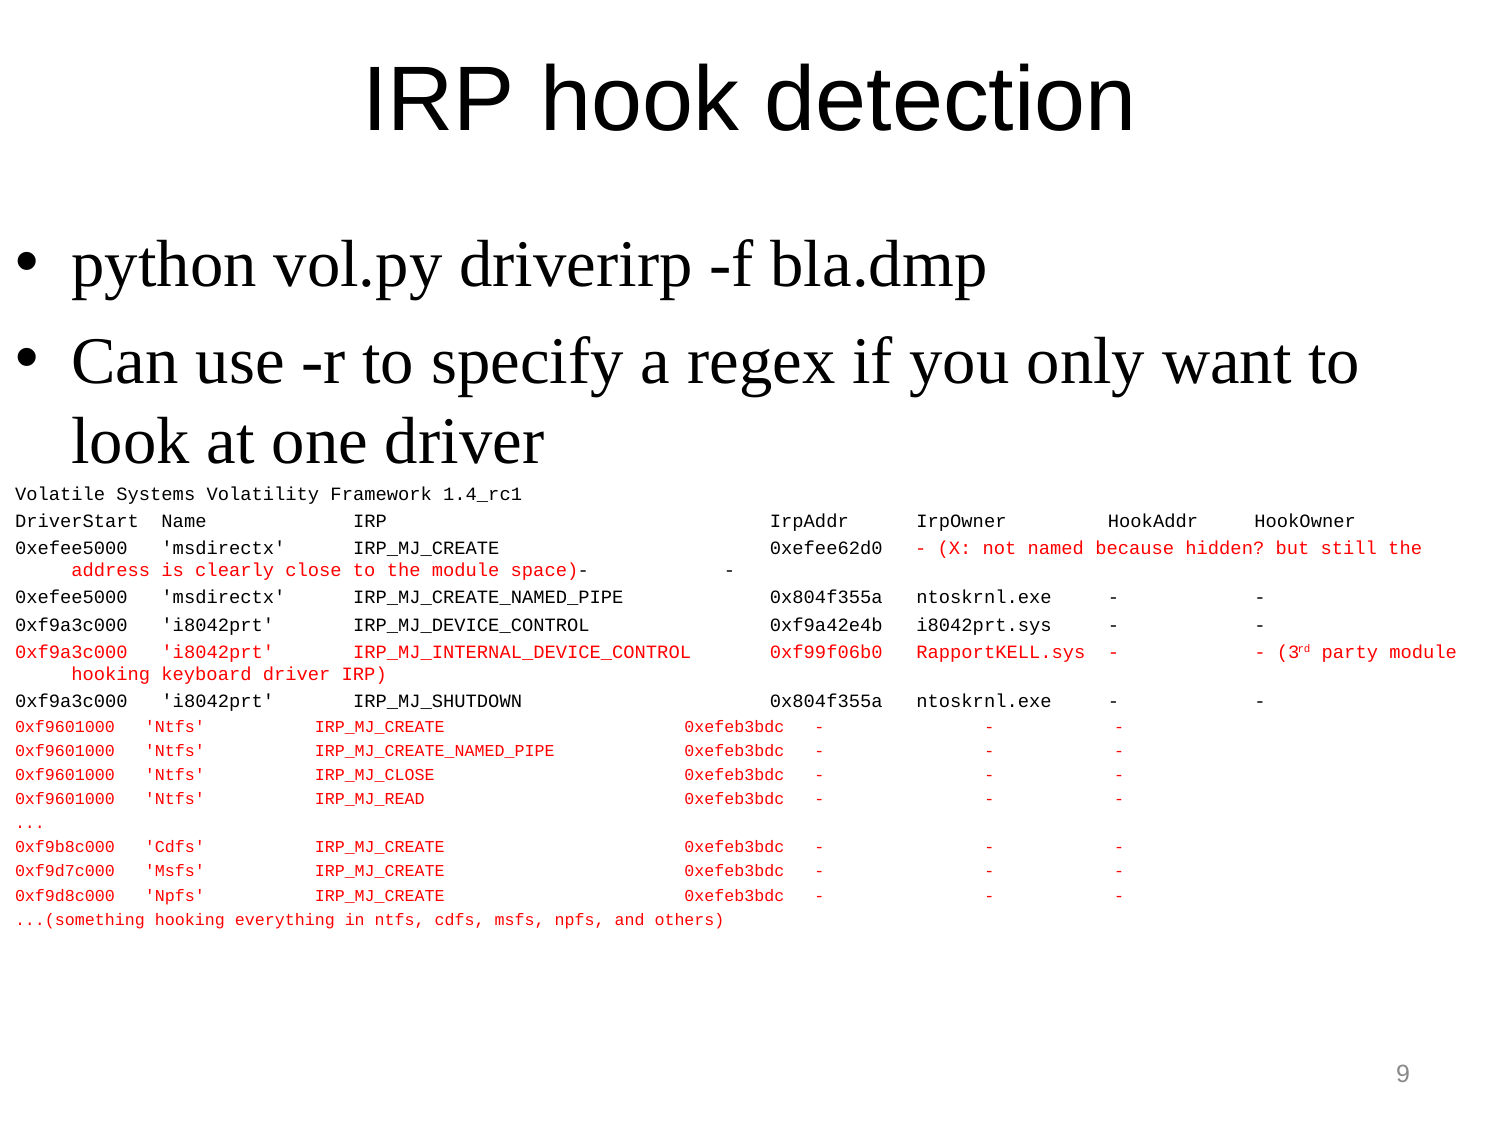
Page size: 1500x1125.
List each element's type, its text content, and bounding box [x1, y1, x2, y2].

list python vol.py driverirp -f bla.dmp Can use -r to specify a regex if you only want to look at one driver Volatile Systems Volatility Framework 1.4_rc1 DriverStart Name IRP IrpAddr IrpOwner HookAddr HookOwner 0xefee5000 'msdirectx' IRP_MJ_CREATE 0xefee62d0 - (X: not named because hidden? but still the address is clearly close to the module space)- - 0xefee5000 'msdirectx' IRP_MJ_CREATE_NAMED_PIPE 0x804f355a ntoskrnl.exe - - 0xf9a3c000 'i8042prt' IRP_MJ_DEVICE_CONTROL 0xf9a42e4b i8042prt.sys - - 0xf9a3c000 'i8042prt' IRP_MJ_INTERNAL_DEVICE_CONTROL 0xf99f06b0 RapportKELL.sys - - (3rd party module hooking keyboard driver IRP) 0xf9a3c000 'i8042prt' IRP_MJ_SHUTDOWN 0x804f355a ntoskrnl.exe - - 0xf9601000 'Ntfs' IRP_MJ_CREATE 0xefeb3bdc - - - 0xf9601000 'Ntfs' IRP_MJ_CREATE_NAMED_PIPE 0xefeb3bdc - - - 0xf9601000 'Ntfs' IRP_MJ_CLOSE 0xefeb3bdc - - - 0xf9601000 'Ntfs' IRP_MJ_READ 0xefeb3bdc - - - ... 0xf9b8c000 'Cdfs' IRP_MJ_CREATE 0xefeb3bdc - - - 0xf9d7c000 'Msfs' IRP_MJ_CREATE 0xefeb3bdc - - - 0xf9d8c000 'Npfs' IRP_MJ_CREATE 0xefeb3bdc - - - ...(something hooking everything in ntfs, cdfs, msfs, npfs, and others) [0, 212, 1500, 1000]
title IRP hook detection [0, 0, 1500, 188]
text_box <number> [1074, 1042, 1426, 1103]
